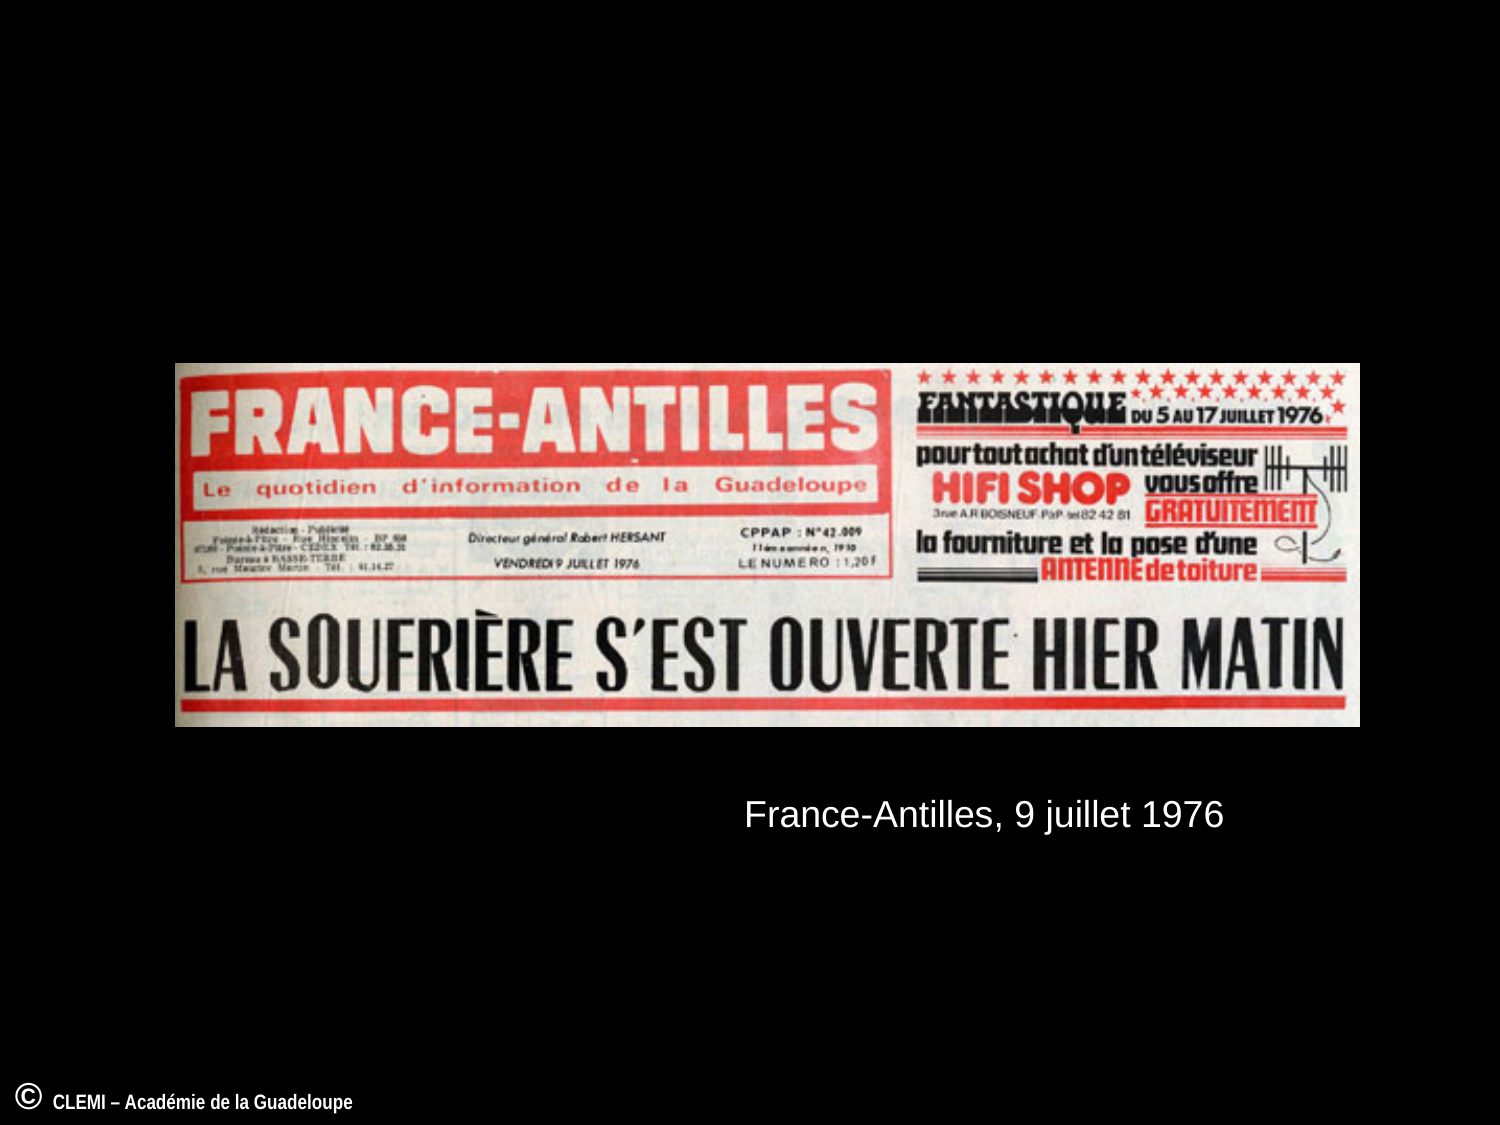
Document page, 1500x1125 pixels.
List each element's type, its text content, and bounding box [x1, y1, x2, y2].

title France-Antilles, 9 juillet 1976 [515, 773, 1454, 856]
text_box © CLEMI – Académie de la Guadeloupe [0, 1067, 575, 1125]
picture [175, 363, 1360, 727]
